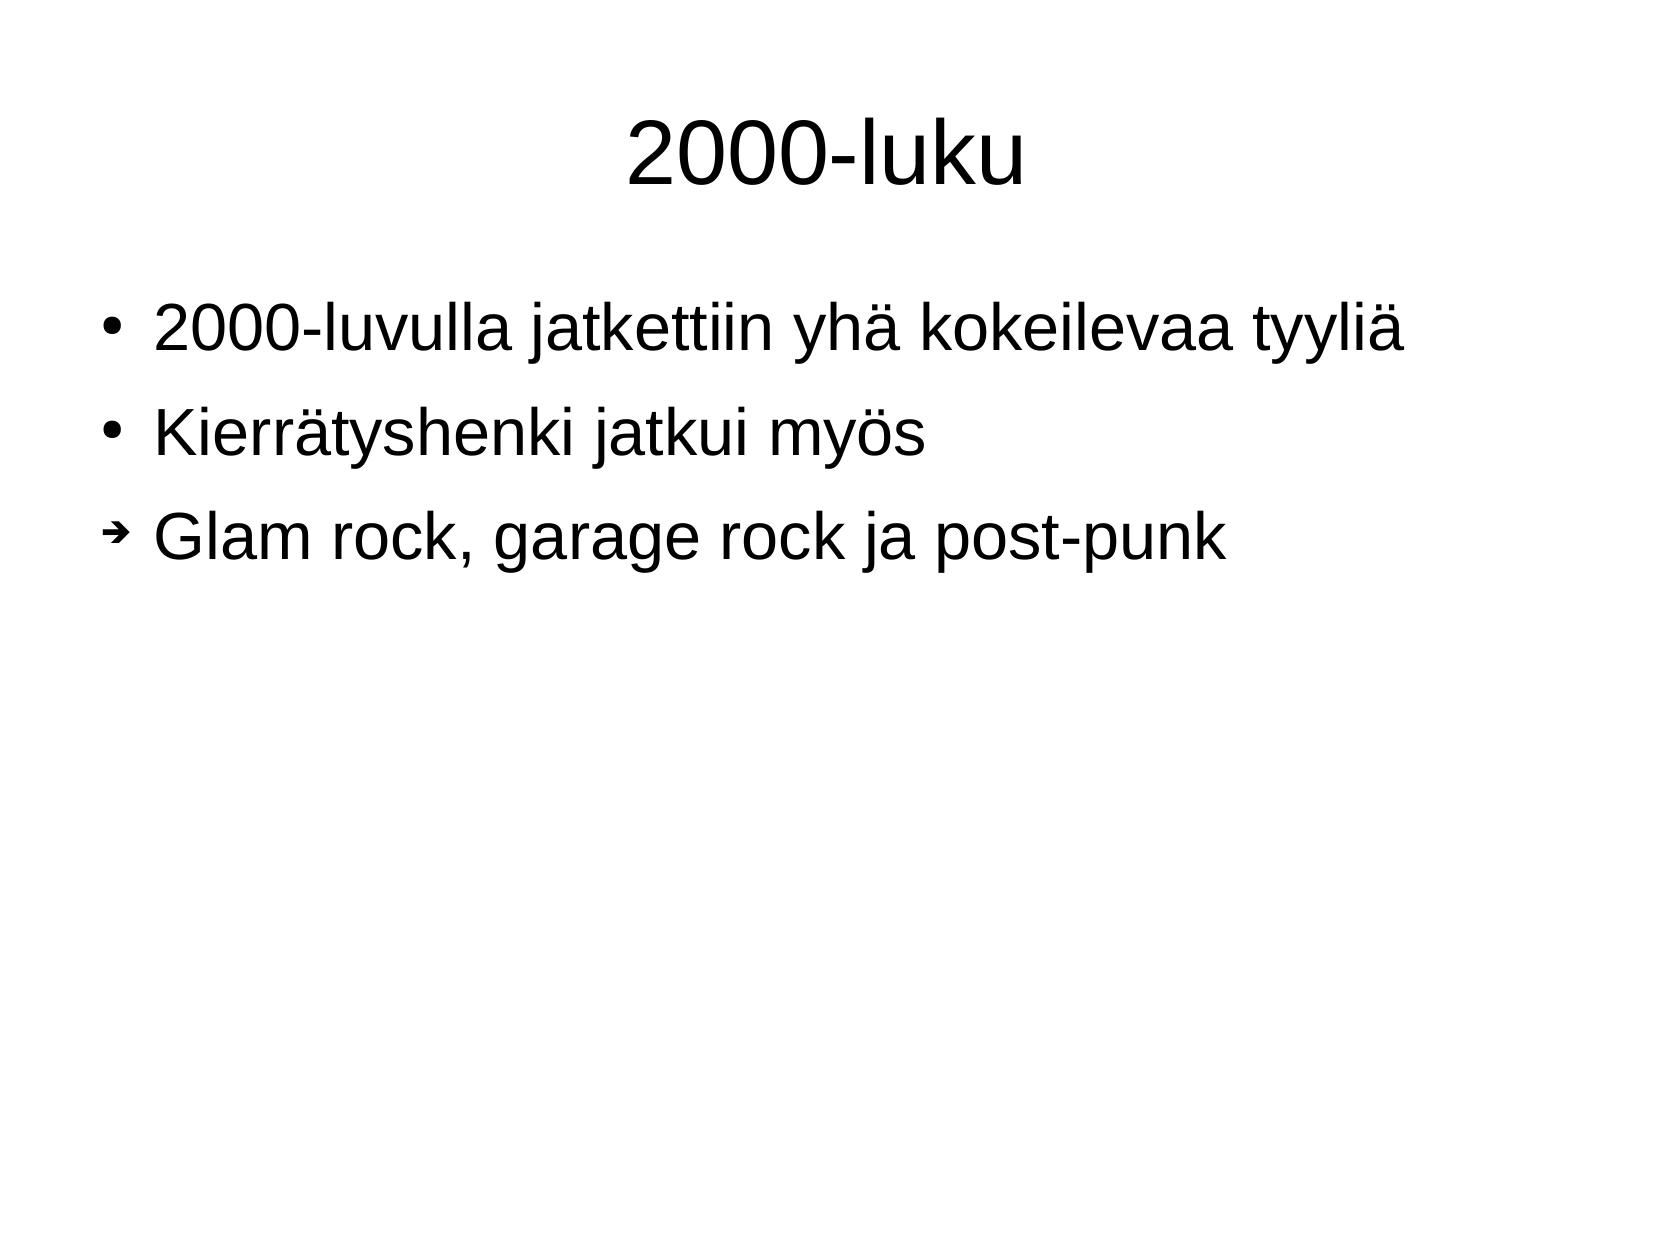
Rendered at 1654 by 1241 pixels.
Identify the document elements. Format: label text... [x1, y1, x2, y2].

list 2000-luvulla jatkettiin yhä kokeilevaa tyyliä Kierrätyshenki jatkui myös Glam rock, garage rock ja post-punk [82, 290, 1571, 1010]
title 2000-luku [82, 49, 1571, 257]
